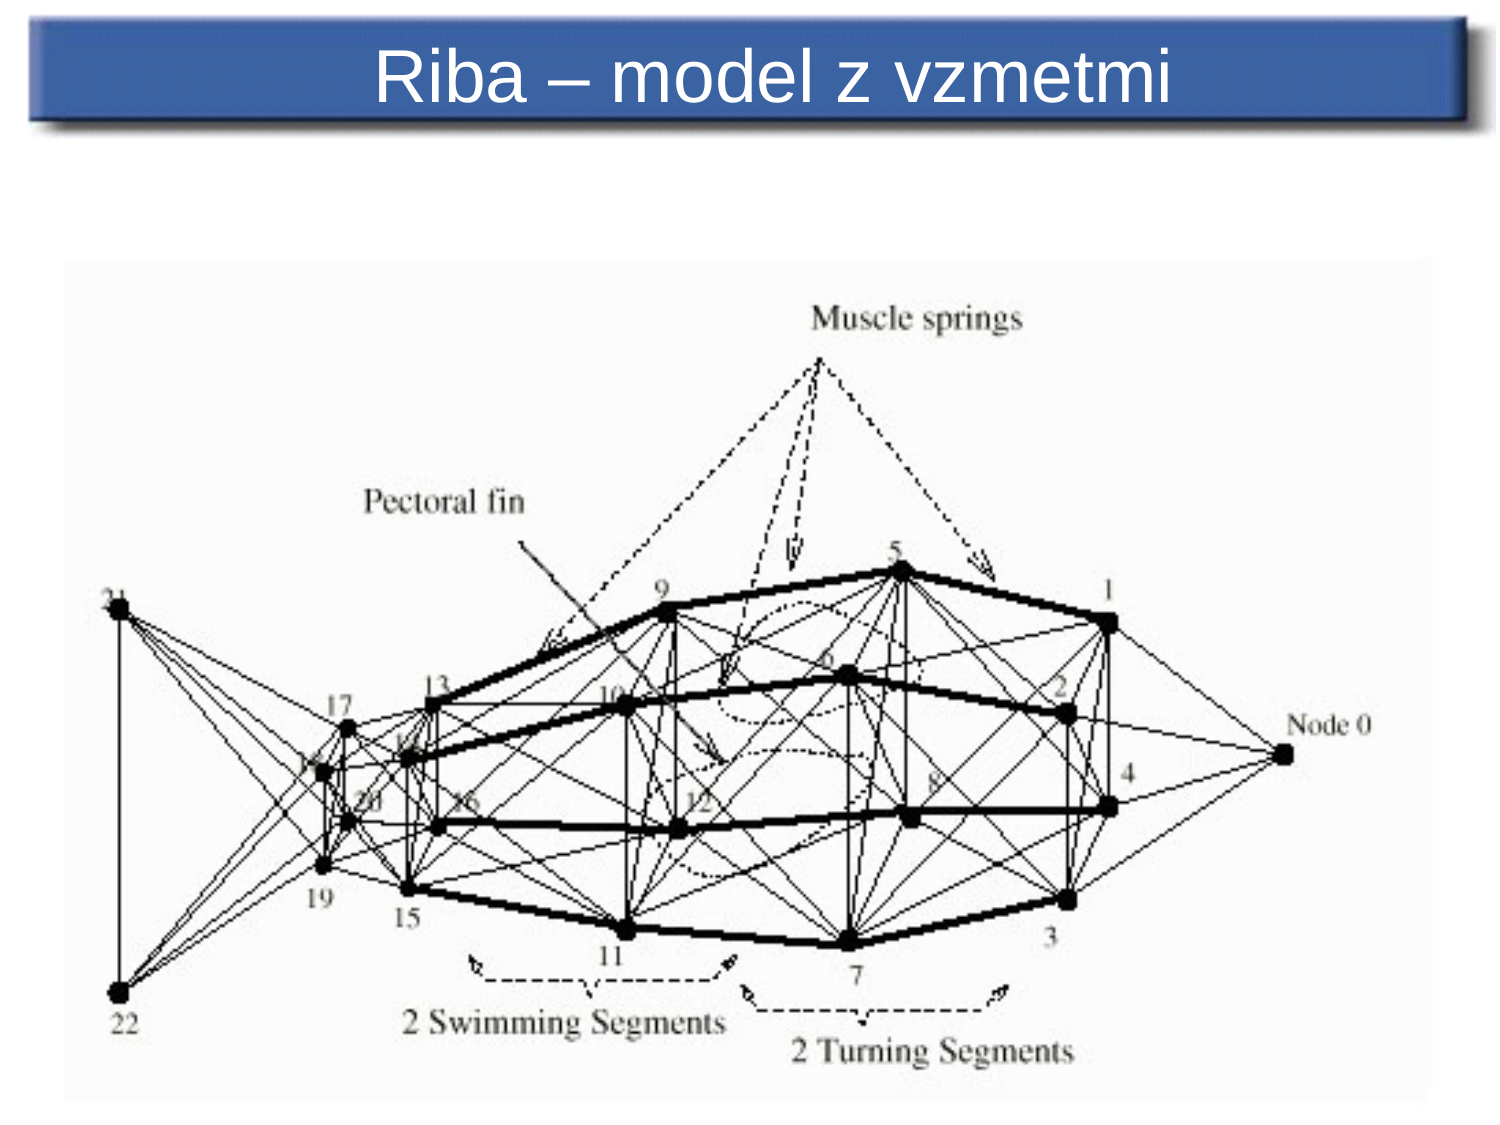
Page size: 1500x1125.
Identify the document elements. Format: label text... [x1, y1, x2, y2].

text_box Riba – model z vzmetmi [358, 20, 1189, 126]
picture [27, 13, 1496, 141]
picture [64, 257, 1459, 1106]
